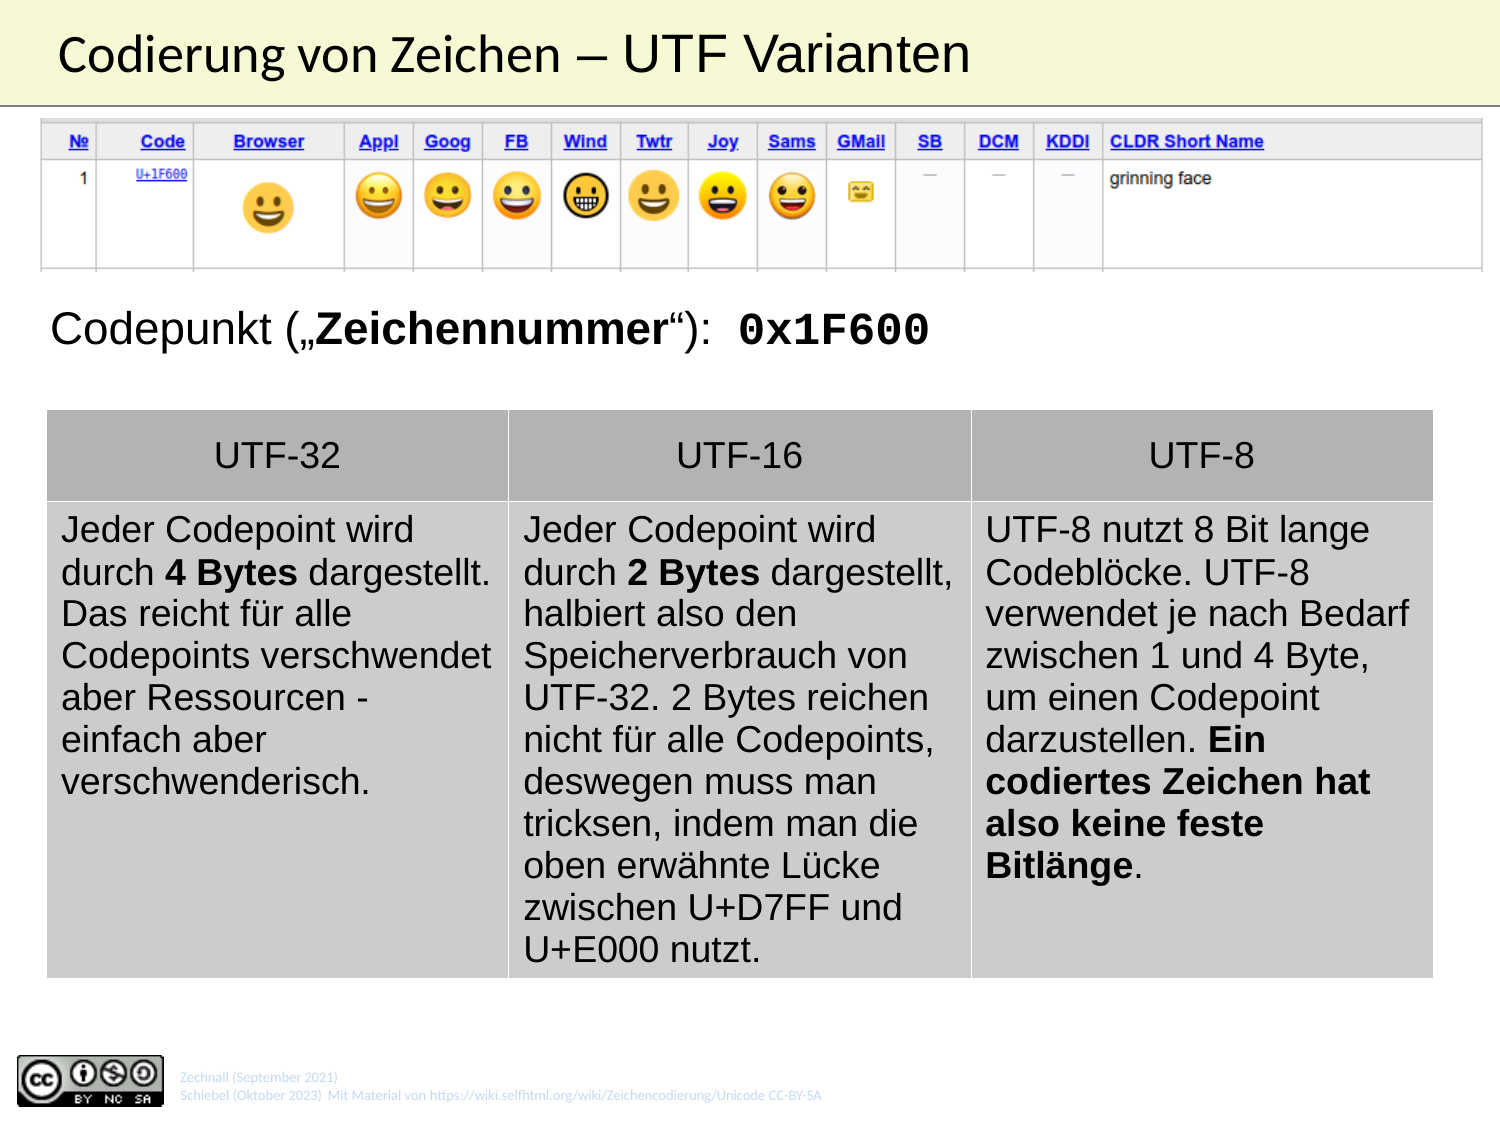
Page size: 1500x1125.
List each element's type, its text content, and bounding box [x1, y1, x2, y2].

table_cell UTF-8 nutzt 8 Bit lange Codeblöcke. UTF-8 verwendet je nach Bedarf zwischen 1 und 4 Byte, um einen Codepoint darzustellen. Ein codiertes Zeichen hat also keine feste Bitlänge. [972, 502, 1433, 978]
picture [35, 118, 1490, 272]
table_cell Jeder Codepoint wird durch 2 Bytes dargestellt, halbiert also den Speicherverbrauch von UTF-32. 2 Bytes reichen nicht für alle Codepoints, deswegen muss man tricksen, indem man die oben erwähnte Lücke zwischen U+D7FF und U+E000 nutzt. [509, 502, 971, 978]
title Codierung von Zeichen – UTF Varianten [59, 0, 1217, 122]
text_box Codepunkt („Zeichennummer“): 0x1F600 [35, 295, 1087, 367]
picture [17, 1055, 164, 1107]
table_cell Jeder Codepoint wird durch 4 Bytes dargestellt. Das reicht für alle Codepoints verschwendet aber Ressourcen - einfach aber verschwenderisch. [47, 502, 508, 978]
table_header UTF-16 [509, 410, 971, 501]
table_header UTF-32 [47, 410, 508, 501]
table_header UTF-8 [972, 410, 1433, 501]
